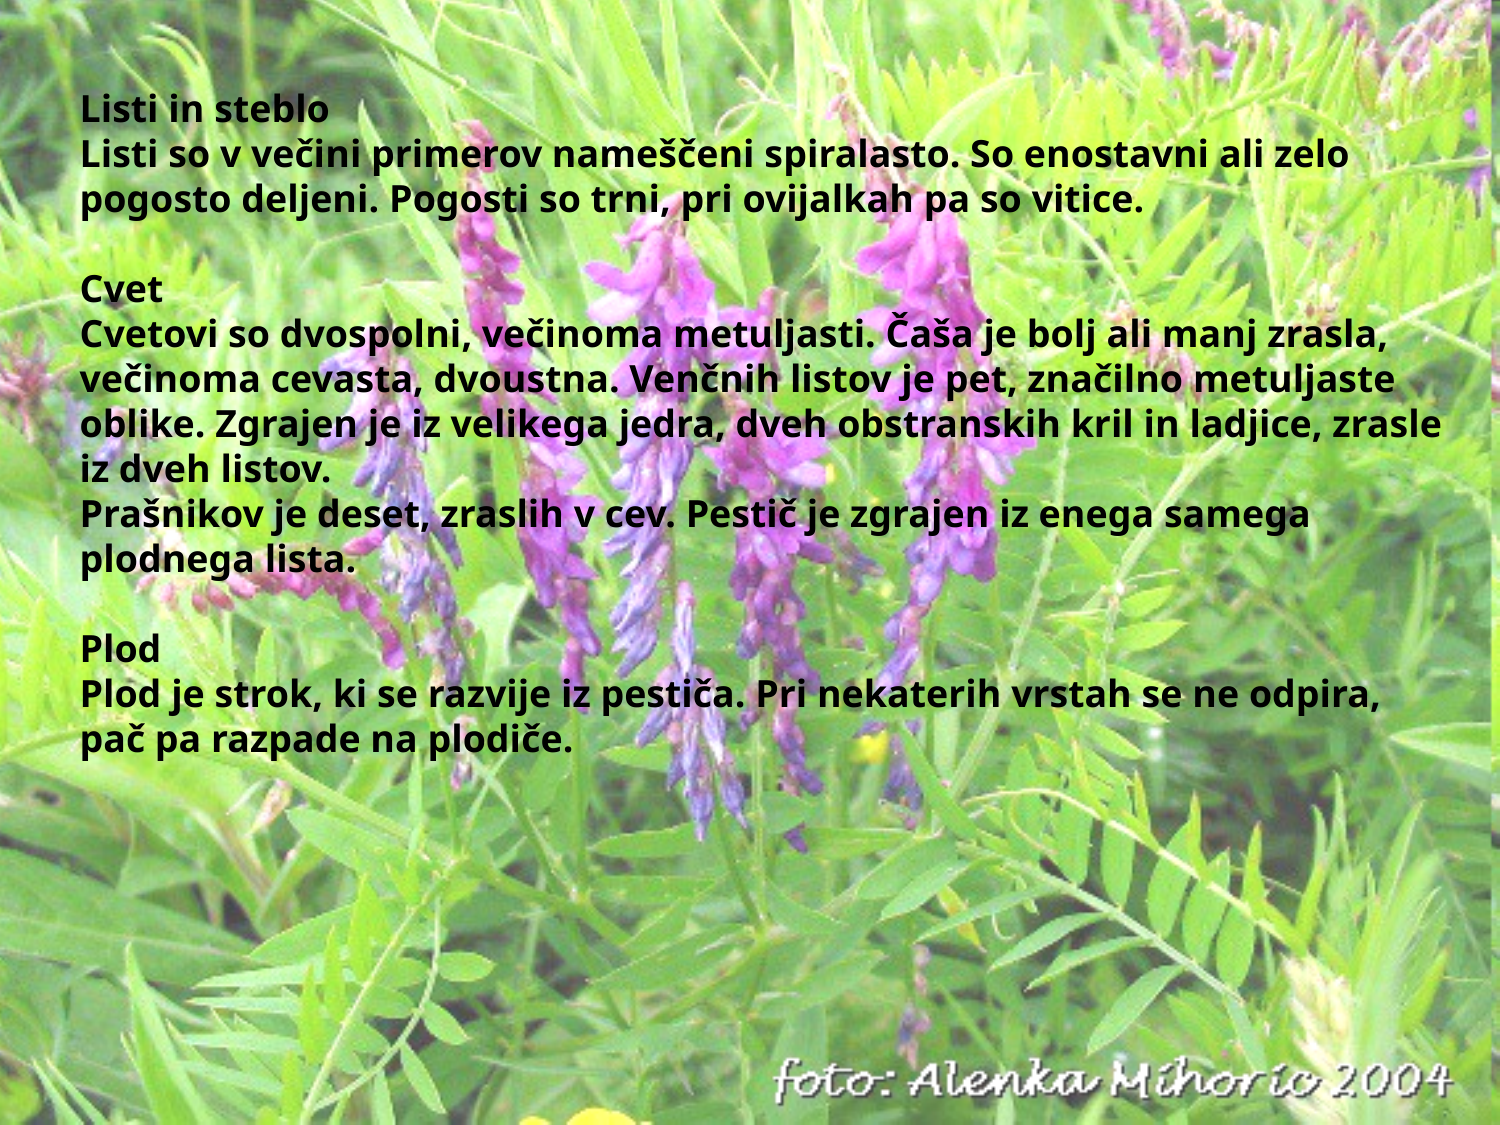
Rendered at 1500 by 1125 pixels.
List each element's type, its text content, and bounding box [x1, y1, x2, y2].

text_box Listi in steblo Listi so v večini primerov nameščeni spiralasto. So enostavni ali zelo pogosto deljeni. Pogosti so trni, pri ovijalkah pa so vitice. Cvet Cvetovi so dvospolni, večinoma metuljasti. Čaša je bolj ali manj zrasla, večinoma cevasta, dvoustna. Venčnih listov je pet, značilno metuljaste oblike. Zgrajen je iz velikega jedra, dveh obstranskih kril in ladjice, zrasle iz dveh listov. Prašnikov je deset, zraslih v cev. Pestič je zgrajen iz enega samega plodnega lista. Plod Plod je strok, ki se razvije iz pestiča. Pri nekaterih vrstah se ne odpira, pač pa razpade na plodiče. [64, 78, 1459, 858]
picture [0, 0, 1500, 1125]
